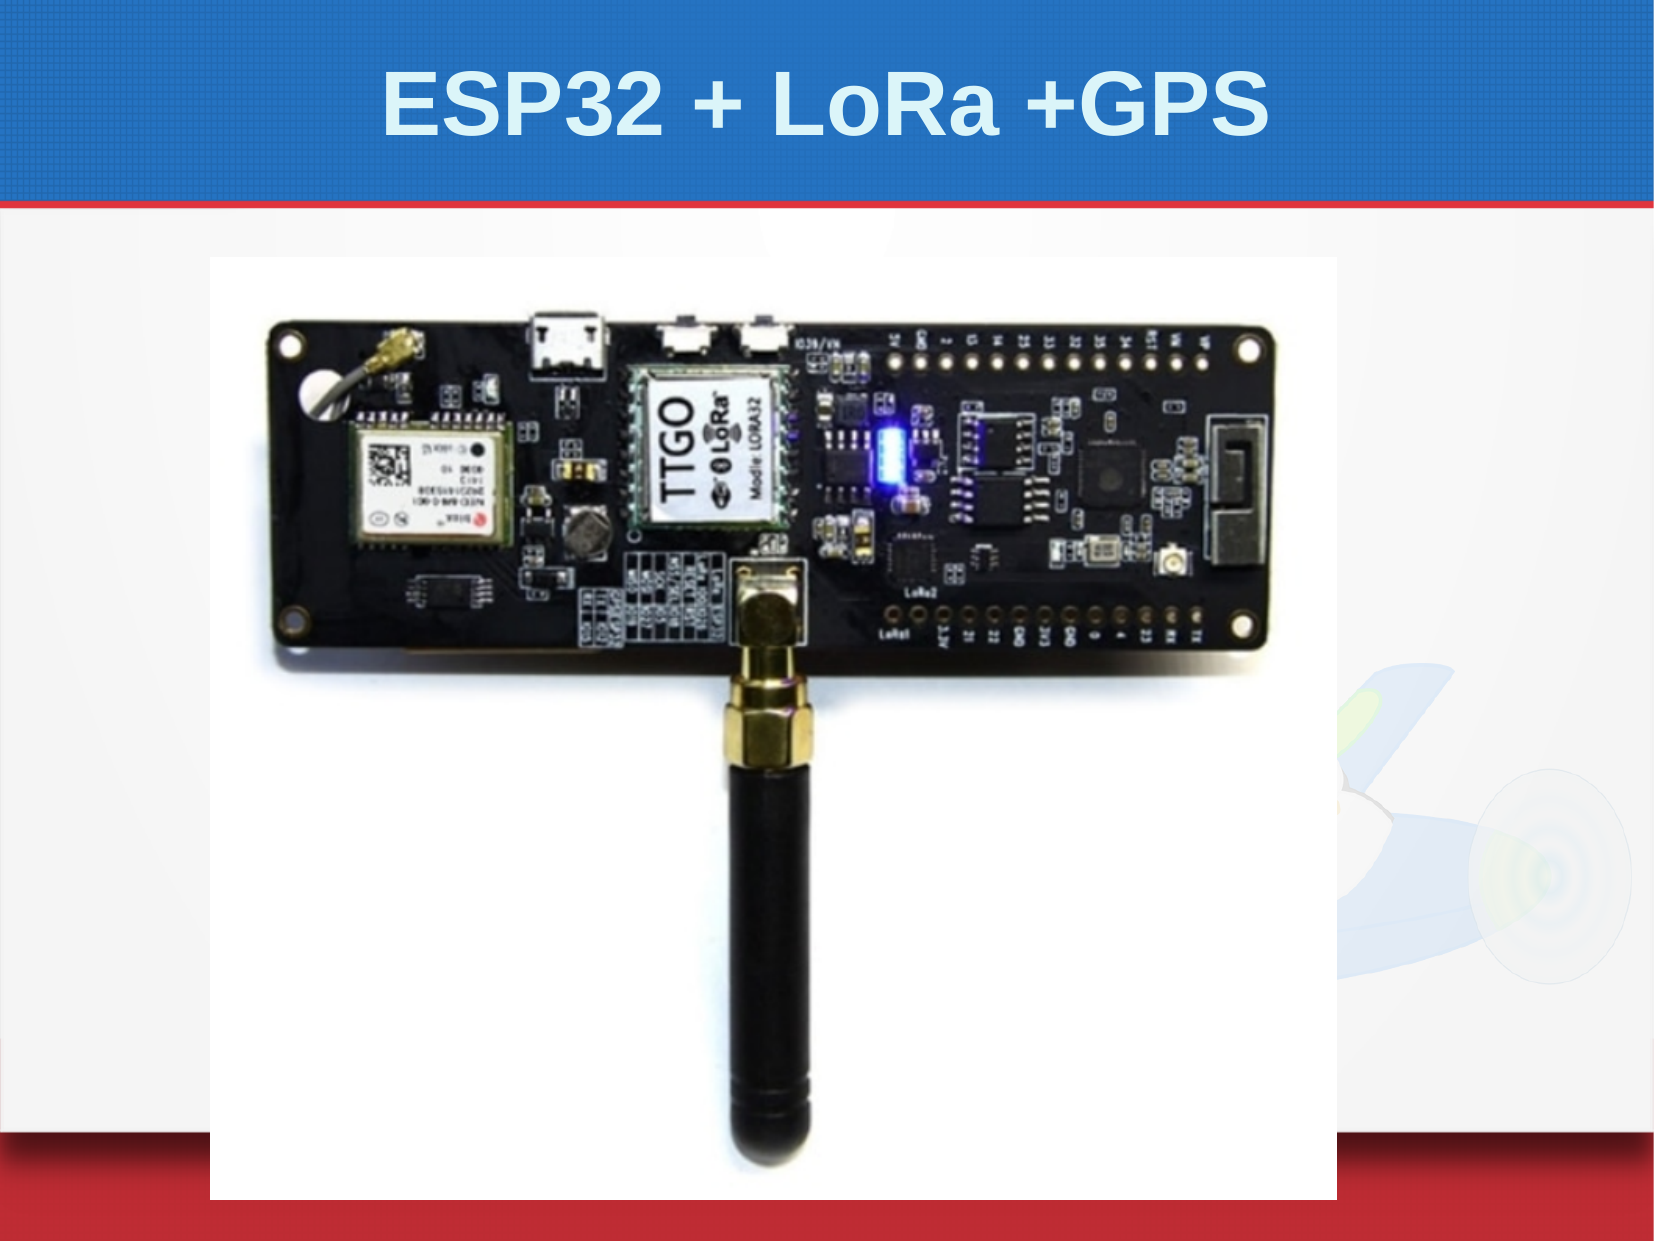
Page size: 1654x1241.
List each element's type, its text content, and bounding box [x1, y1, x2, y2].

picture [0, 0, 1654, 1241]
title ESP32 + LoRa +GPS [82, 20, 1571, 186]
